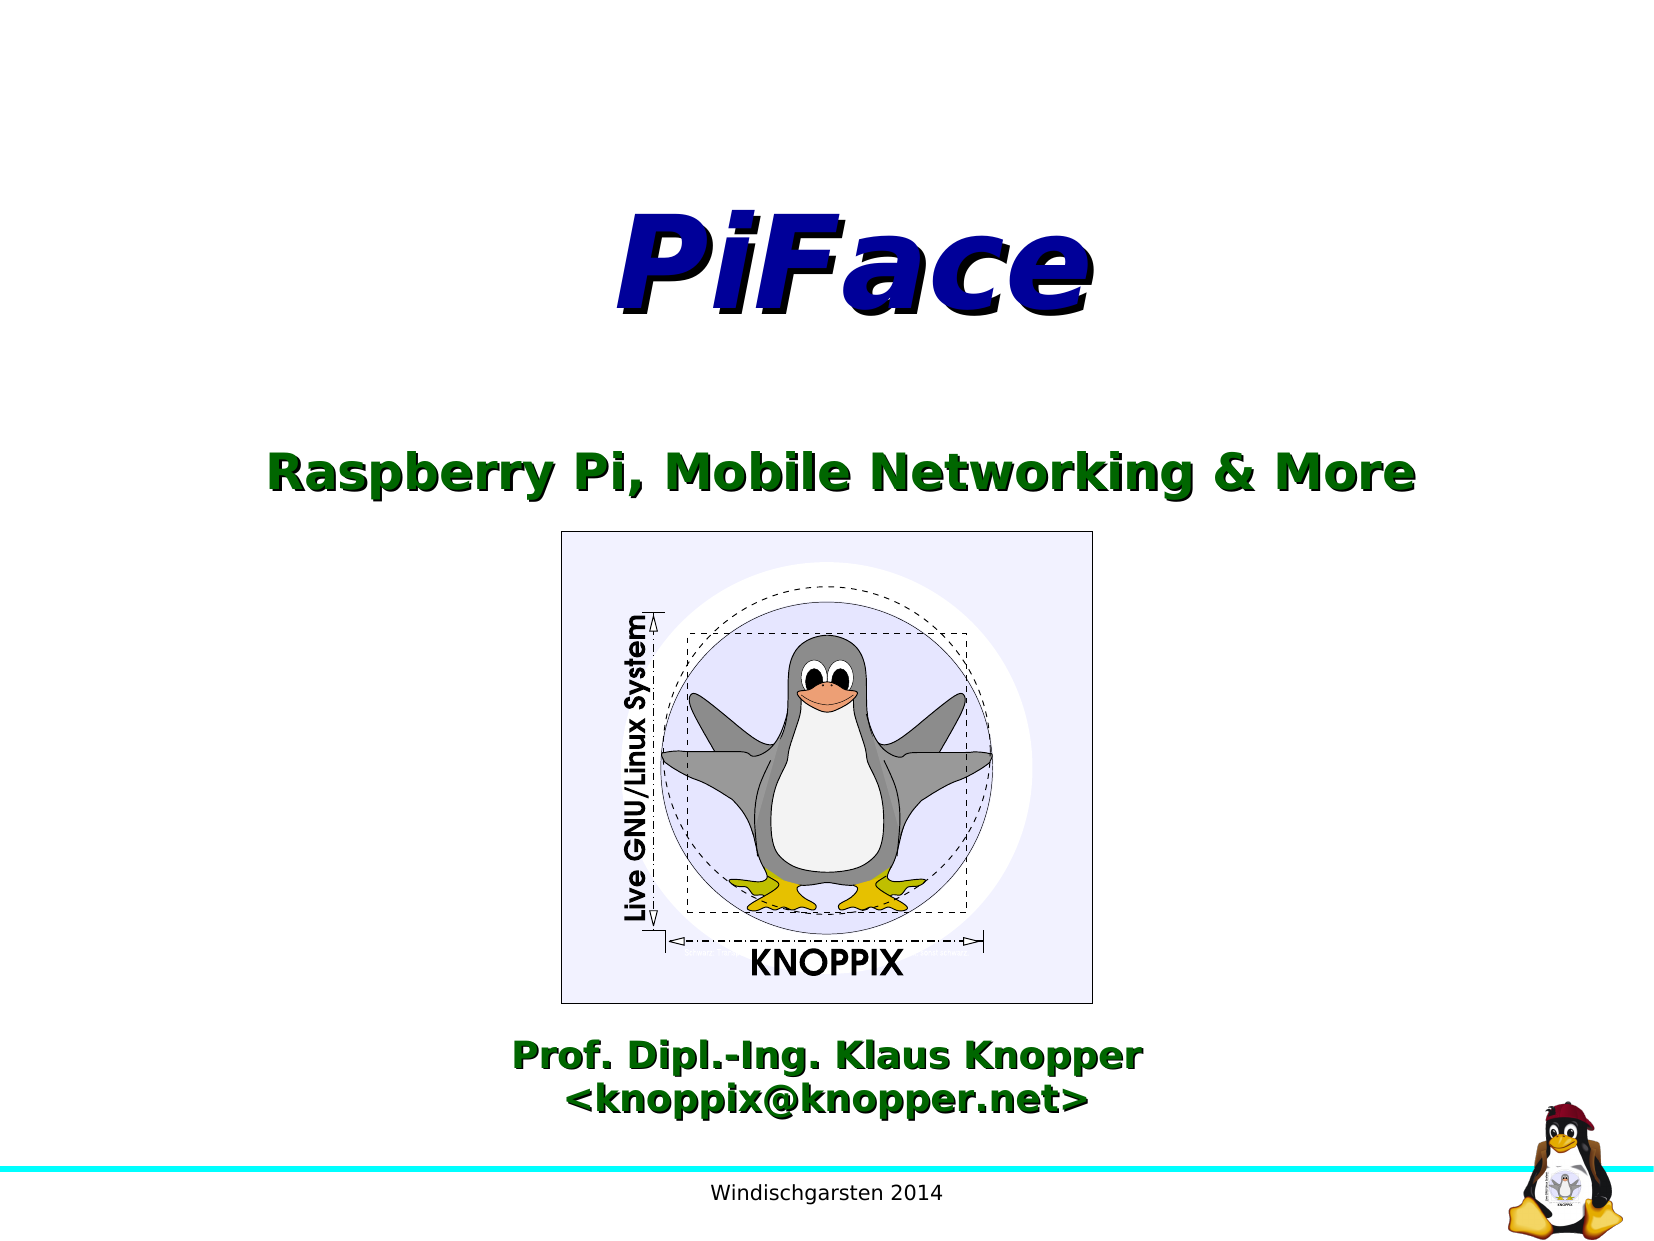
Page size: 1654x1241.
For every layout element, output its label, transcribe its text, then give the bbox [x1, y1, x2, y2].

text_box Raspberry Pi, Mobile Networking & More [206, 442, 1477, 502]
text_box Prof. Dipl.-Ing. Klaus Knopper <knoppix@knopper.net> [265, 1033, 1388, 1121]
picture [1505, 1100, 1625, 1241]
title PiFace [147, 113, 1561, 415]
text_box [561, 531, 1093, 1004]
picture [620, 561, 1034, 977]
